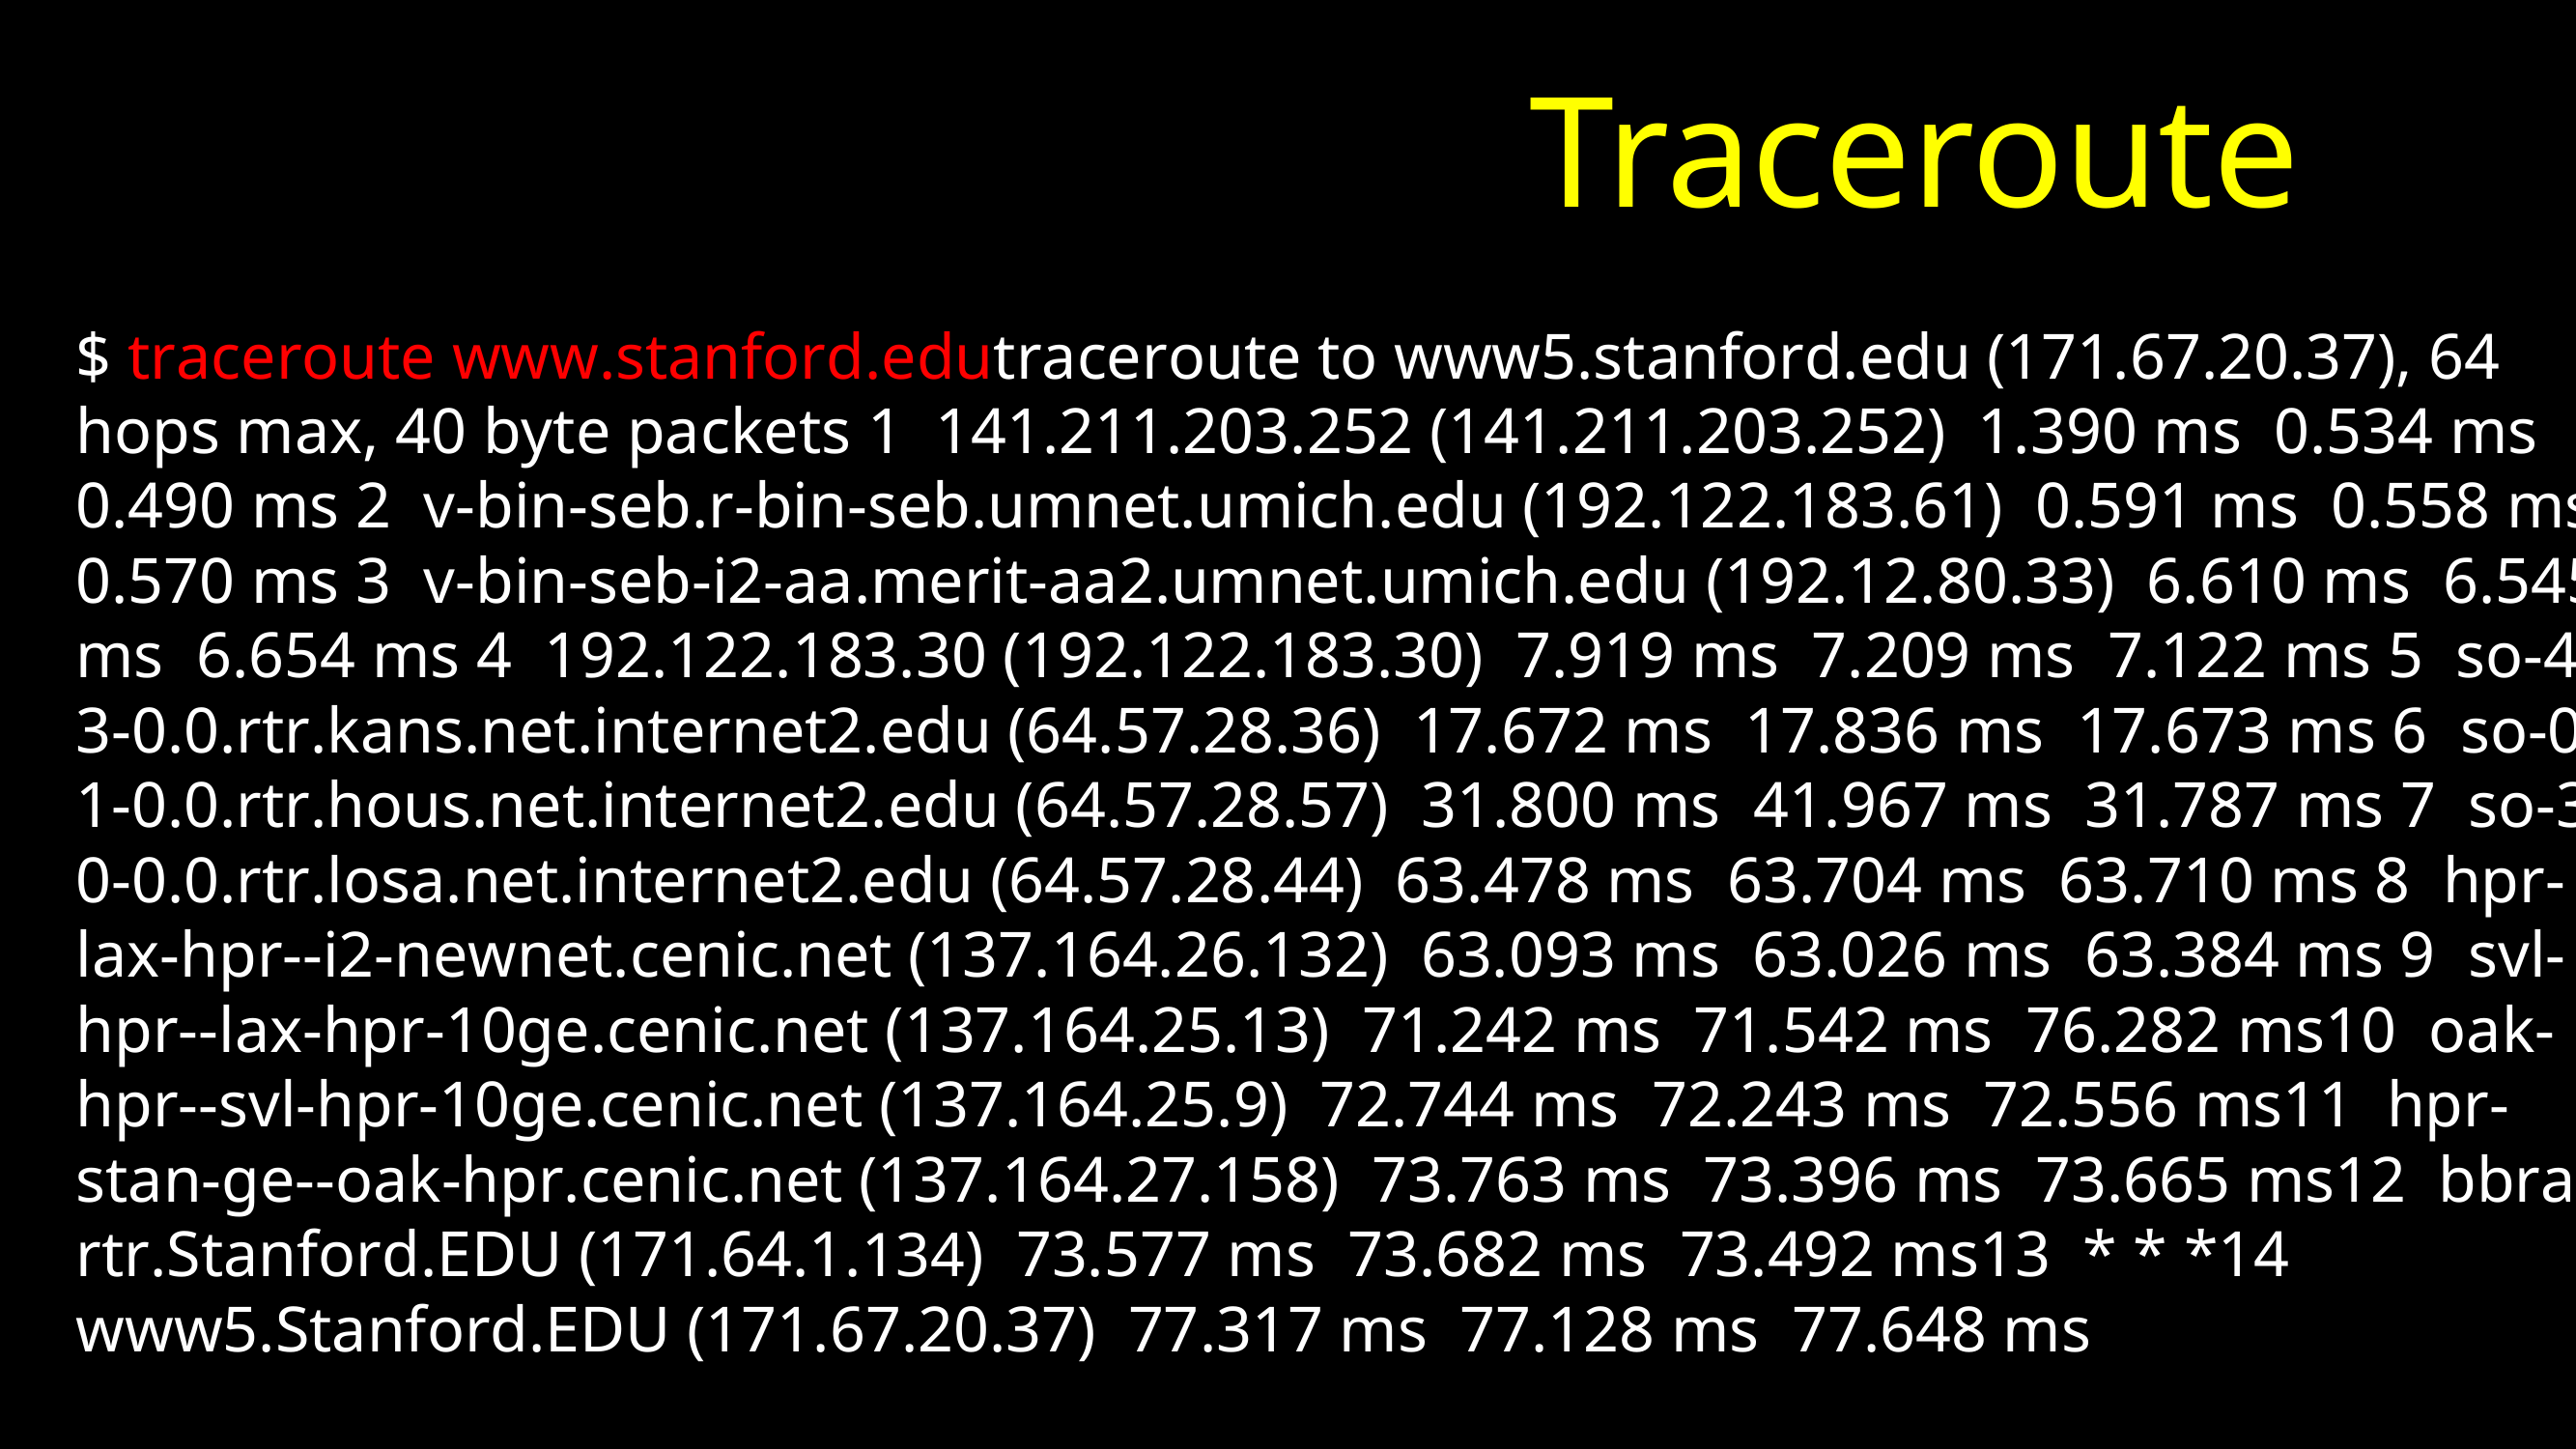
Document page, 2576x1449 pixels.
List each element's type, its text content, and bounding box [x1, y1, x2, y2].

title Traceroute [1438, 38, 2392, 232]
text_box $ traceroute www.stanford.edutraceroute to www5.stanford.edu (171.67.20.37), 64 hops max, 40 byte packets 1 141.211.203.252 (141.211.203.252) 1.390 ms 0.534 ms 0.490 ms 2 v-bin-seb.r-bin-seb.umnet.umich.edu (192.122.183.61) 0.591 ms 0.558 ms 0.570 ms 3 v-bin-seb-i2-aa.merit-aa2.umnet.umich.edu (192.12.80.33) 6.610 ms 6.545 ms 6.654 ms 4 192.122.183.30 (192.122.183.30) 7.919 ms 7.209 ms 7.122 ms 5 so-4-3-0.0.rtr.kans.net.internet2.edu (64.57.28.36) 17.672 ms 17.836 ms 17.673 ms 6 so-0-1-0.0.rtr.hous.net.internet2.edu (64.57.28.57) 31.800 ms 41.967 ms 31.787 ms 7 so-3-0-0.0.rtr.losa.net.internet2.edu (64.57.28.44) 63.478 ms 63.704 ms 63.710 ms 8 hpr-lax-hpr--i2-newnet.cenic.net (137.164.26.132) 63.093 ms 63.026 ms 63.384 ms 9 svl-hpr--lax-hpr-10ge.cenic.net (137.164.25.13) 71.242 ms 71.542 ms 76.282 ms10 oak-hpr--svl-hpr-10ge.cenic.net (137.164.25.9) 72.744 ms 72.243 ms 72.556 ms11 hpr-stan-ge--oak-hpr.cenic.net (137.164.27.158) 73.763 ms 73.396 ms 73.665 ms12 bbra-rtr.Stanford.EDU (171.64.1.134) 73.577 ms 73.682 ms 73.492 ms13 * * *14 www5.Stanford.EDU (171.67.20.37) 77.317 ms 77.128 ms 77.648 ms [75, 232, 2576, 1448]
